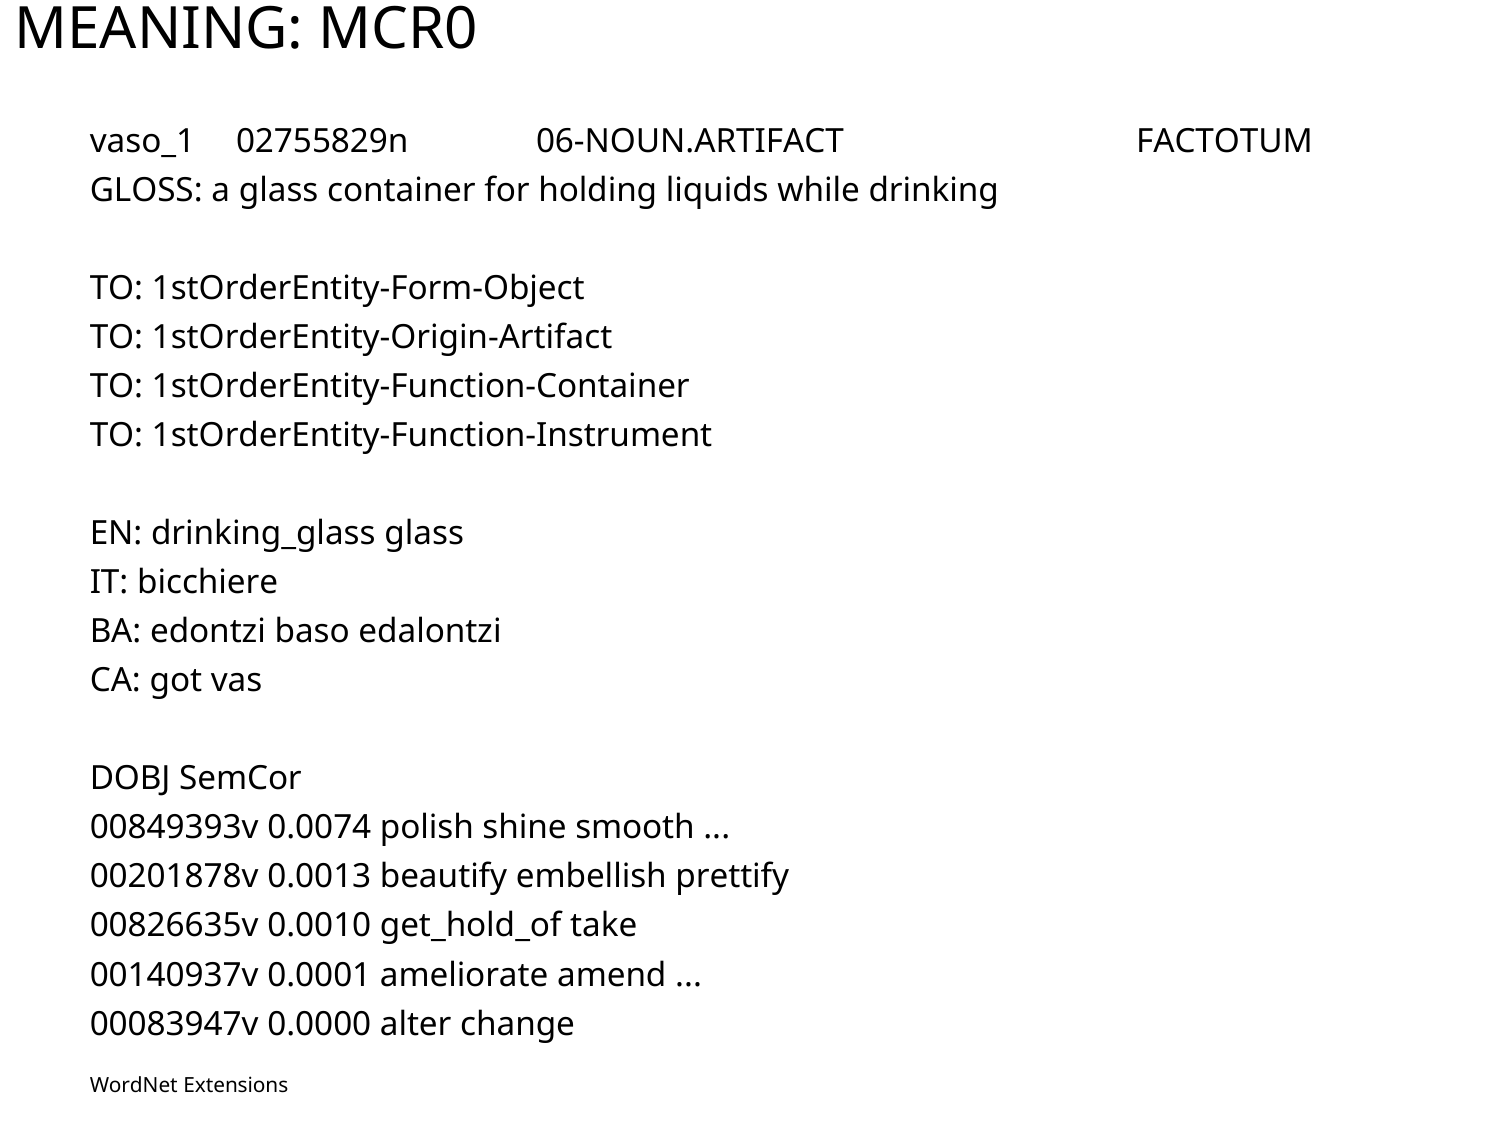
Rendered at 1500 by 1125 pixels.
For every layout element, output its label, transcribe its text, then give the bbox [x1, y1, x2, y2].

title MEANING: MCR0 [0, 0, 1500, 70]
list vaso_1 02755829n 06-NOUN.ARTIFACT FACTOTUM GLOSS: a glass container for holding liquids while drinking TO: 1stOrderEntity-Form-Object TO: 1stOrderEntity-Origin-Artifact TO: 1stOrderEntity-Function-Container TO: 1stOrderEntity-Function-Instrument EN: drinking_glass glass IT: bicchiere BA: edontzi baso edalontzi CA: got vas DOBJ SemCor 00849393v 0.0074 polish shine smooth ... 00201878v 0.0013 beautify embellish prettify 00826635v 0.0010 get_hold_of take 00140937v 0.0001 ameliorate amend ... 00083947v 0.0000 alter change [75, 112, 1438, 1001]
